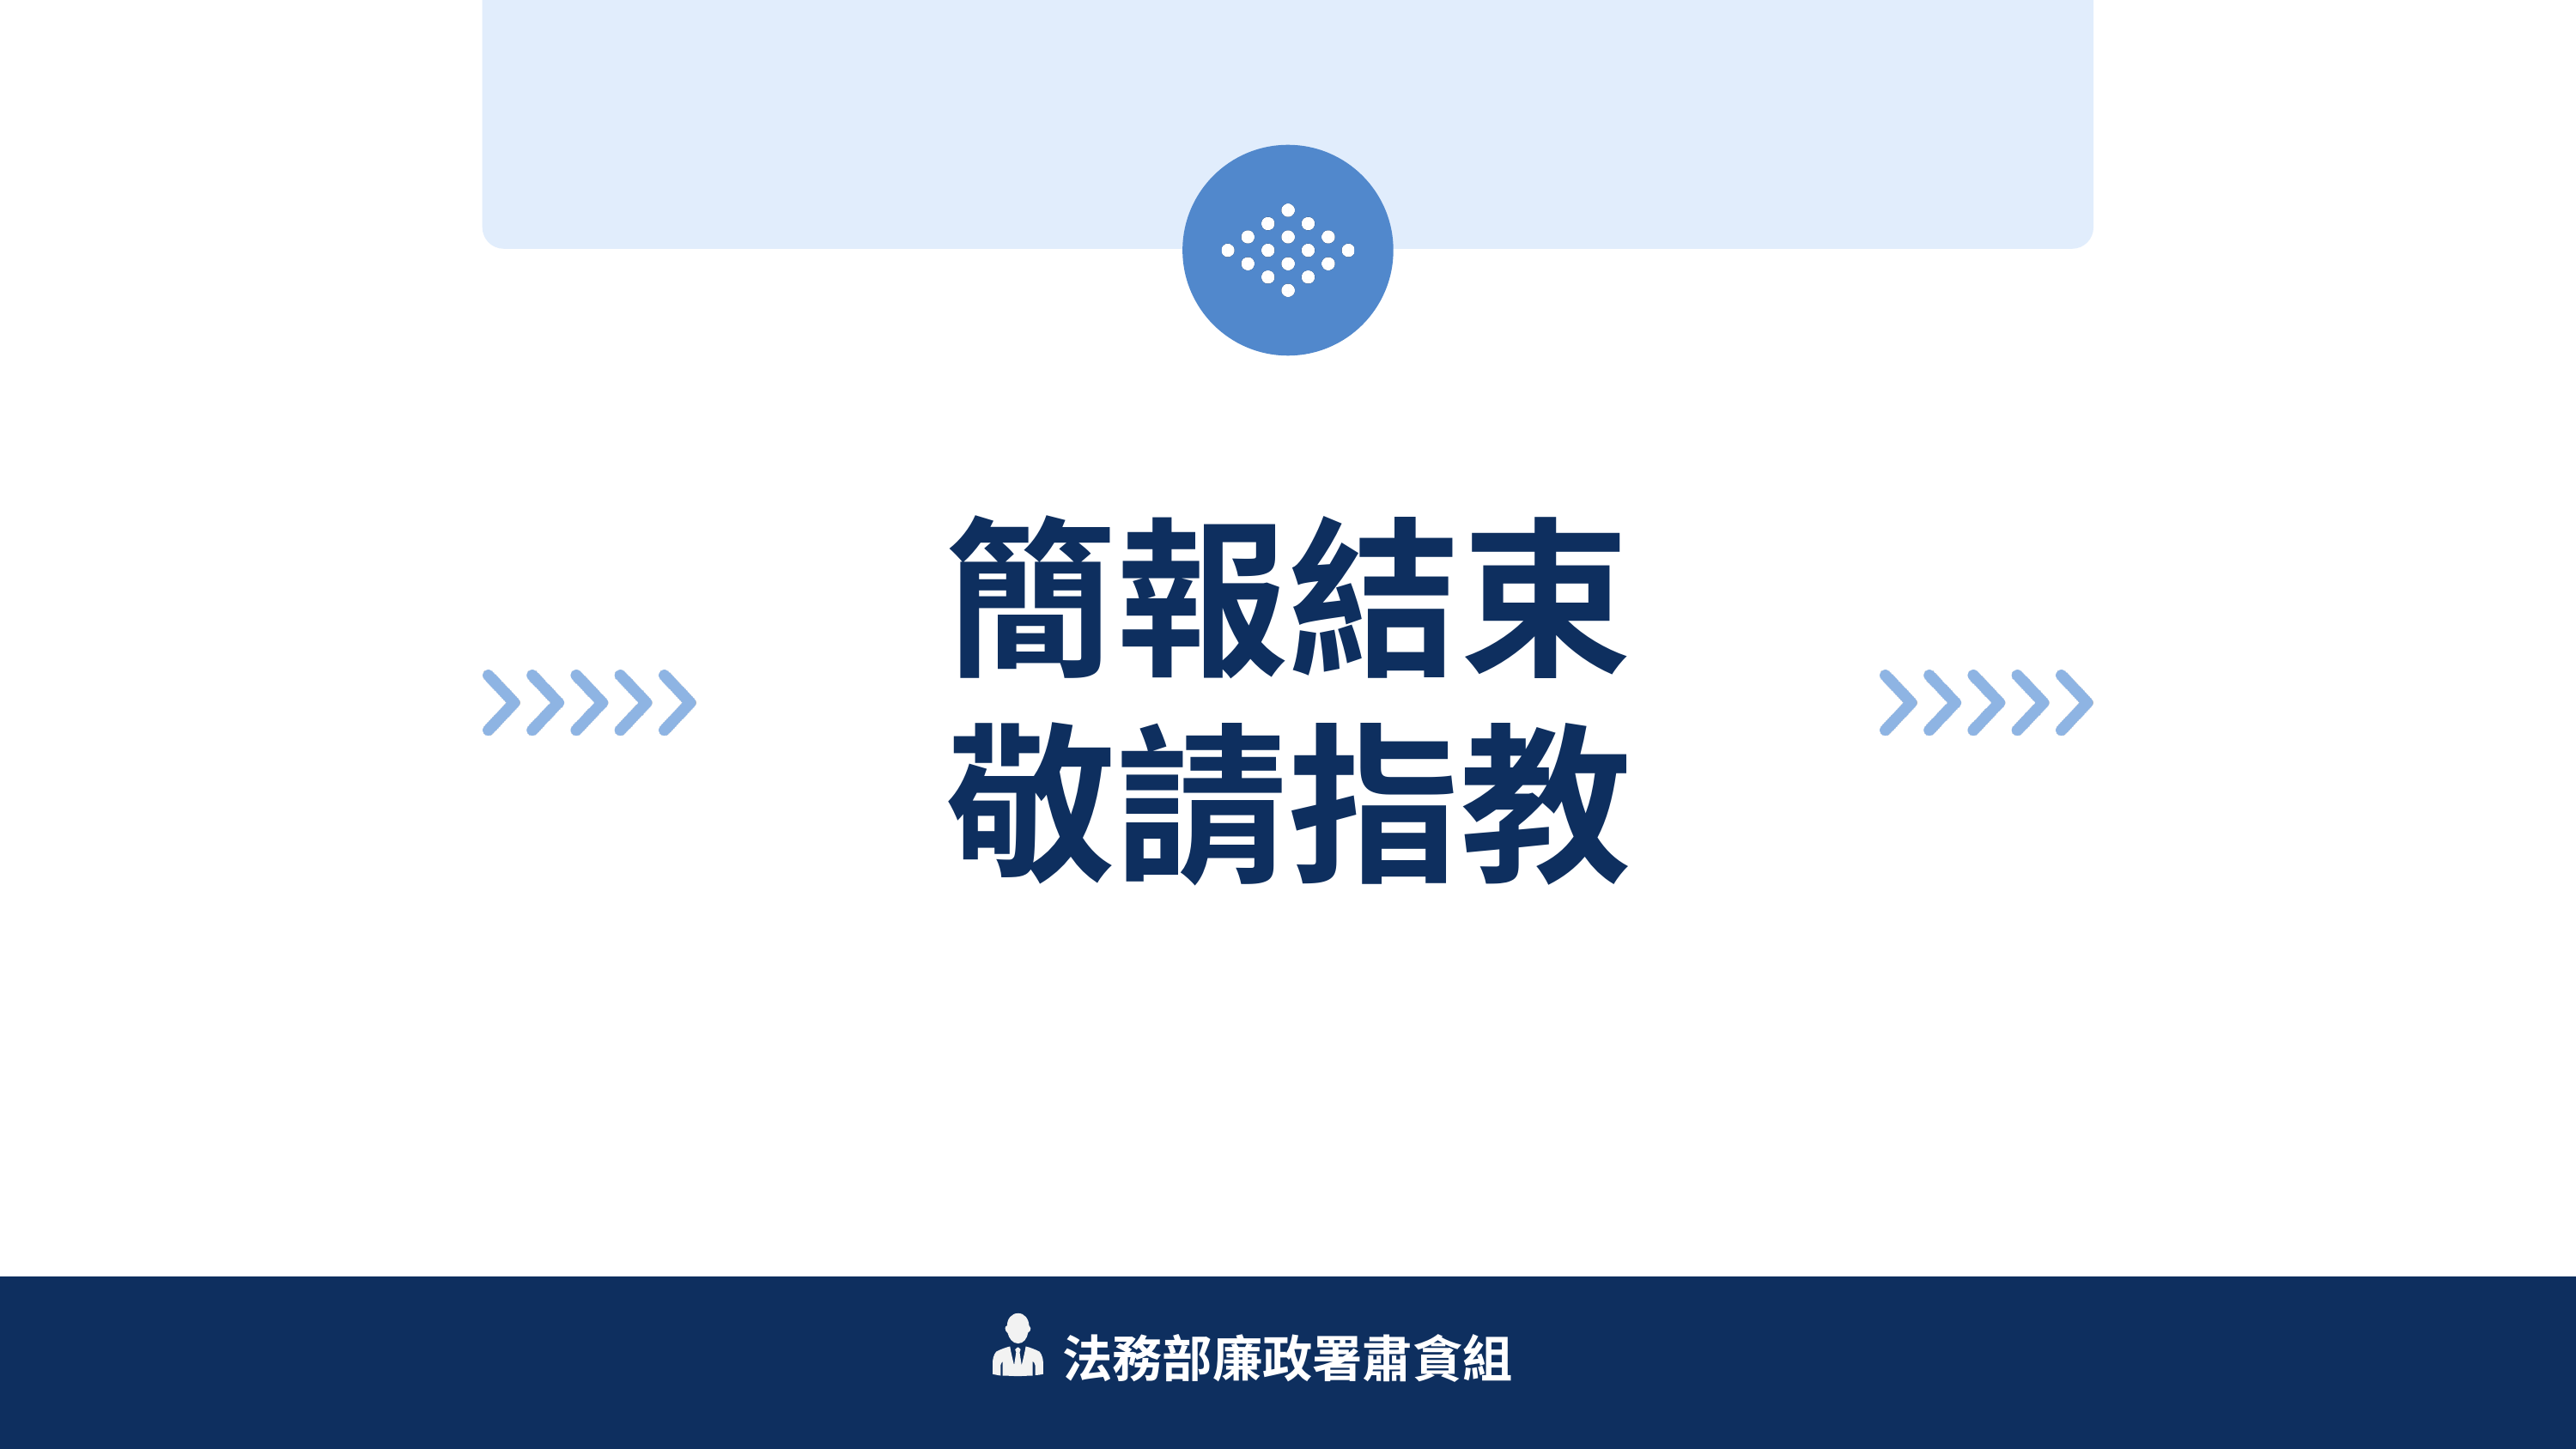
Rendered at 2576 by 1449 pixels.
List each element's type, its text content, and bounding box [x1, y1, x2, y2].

text_box 法務部廉政署肅貪組 [1062, 1317, 1561, 1388]
text_box [1879, 669, 2093, 736]
text_box [482, 0, 2094, 356]
text_box [0, 1276, 2576, 1449]
text_box [482, 669, 696, 736]
text_box 簡報結束 敬請指教 [629, 491, 1947, 904]
